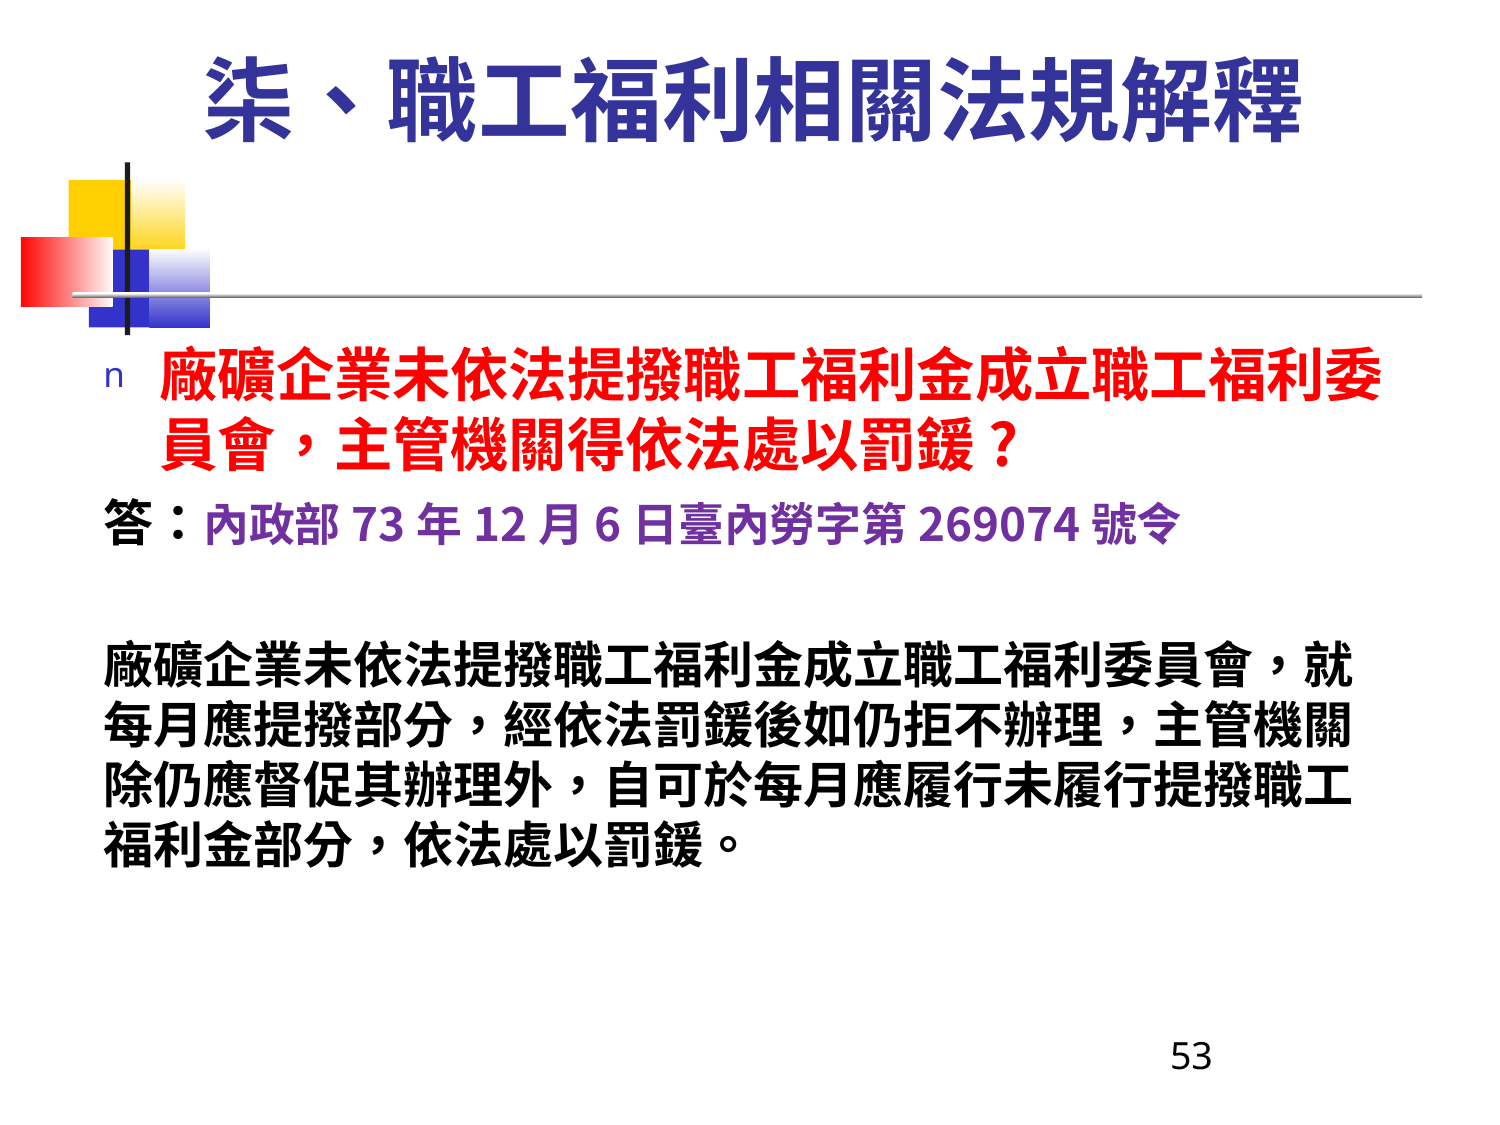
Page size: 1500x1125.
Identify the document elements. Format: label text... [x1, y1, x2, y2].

list 廠礦企業未依法提撥職工福利金成立職工福利委員會，主管機關得依法處以罰鍰? 答：內政部73年12月6日臺內勞字第269074號令 廠礦企業未依法提撥職工福利金成立職工福利委員會，就每月應提撥部分，經依法罰鍰後如仍拒不辦理，主管機關除仍應督促其辦理外，自可於每月應履行未履行提撥職工福利金部分，依法處以罰鍰。 [88, 331, 1400, 1059]
title 柒、職工福利相關法規解釋 [188, 35, 1468, 275]
slide_number <編號> [1155, 1024, 1468, 1100]
